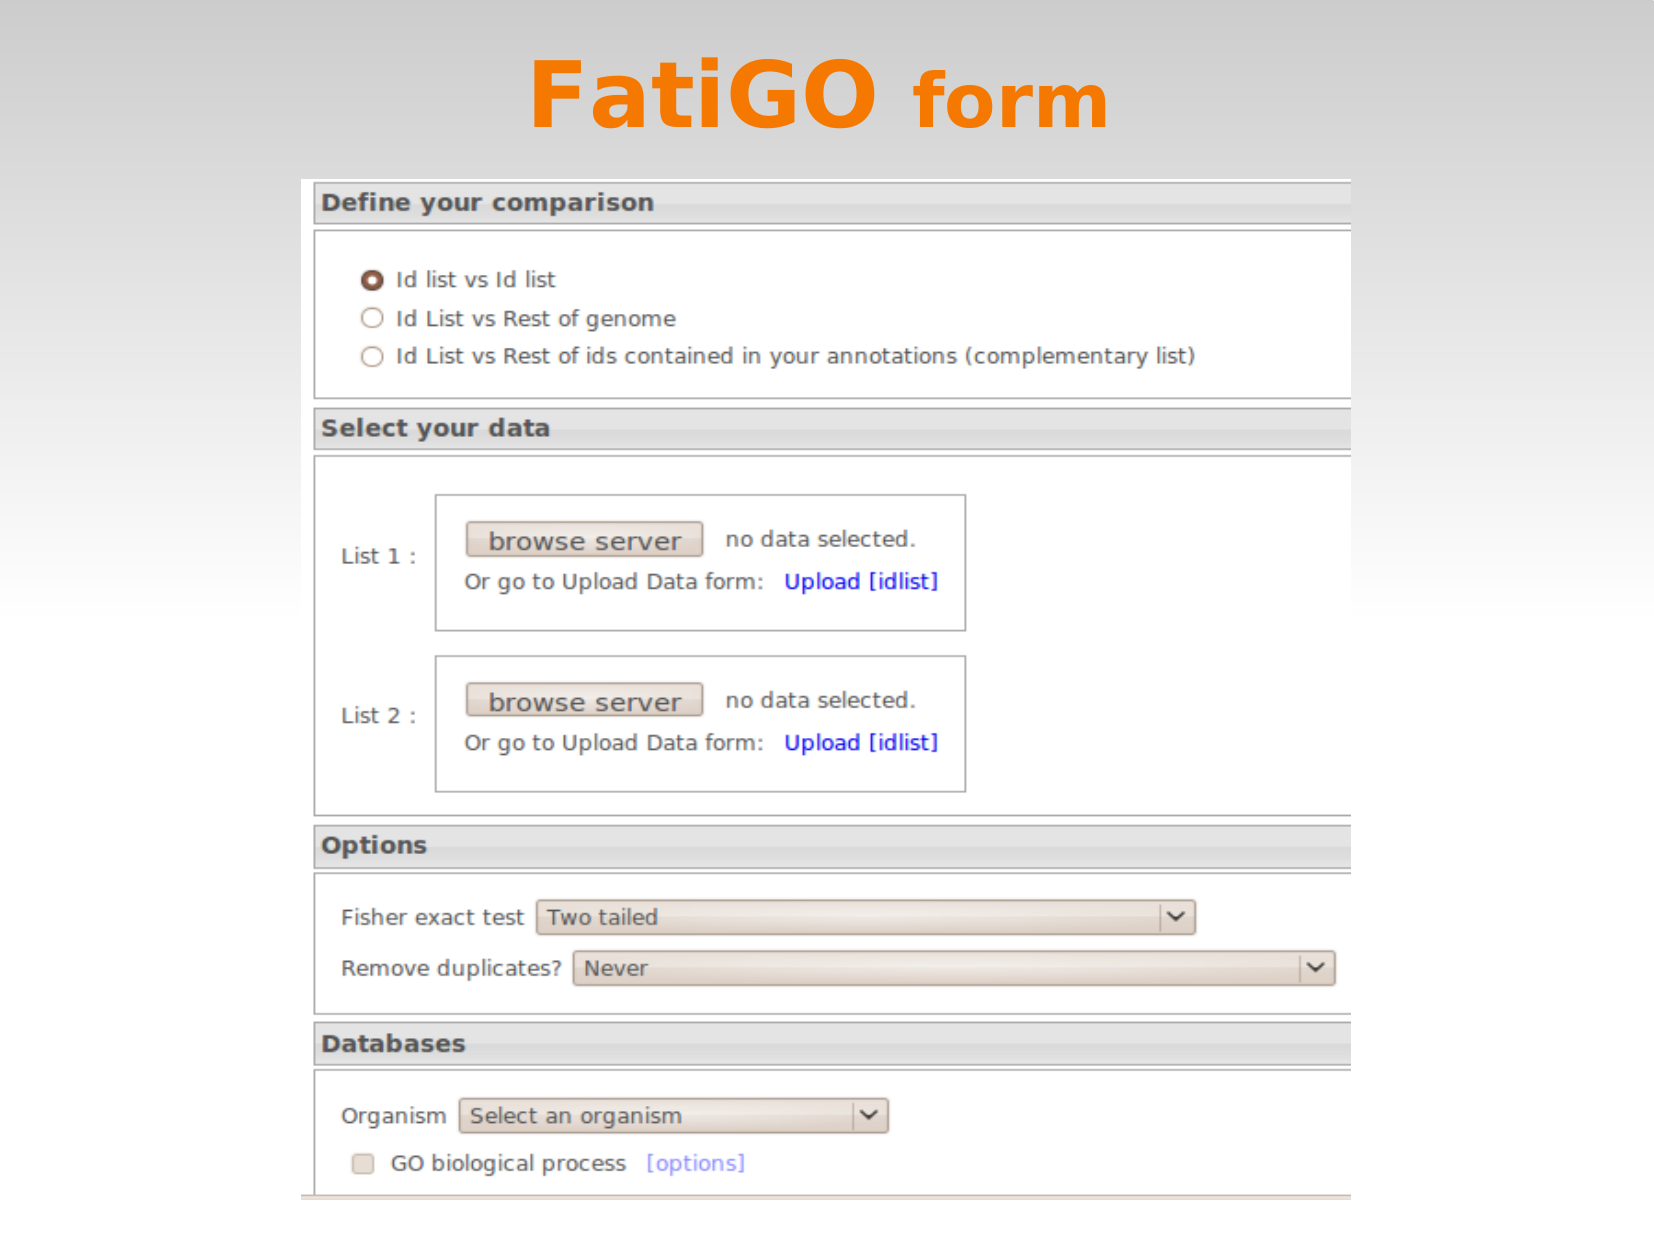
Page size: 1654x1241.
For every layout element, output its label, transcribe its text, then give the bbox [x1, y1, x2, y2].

title FatiGO form [75, 0, 1564, 193]
picture [301, 179, 1351, 1201]
